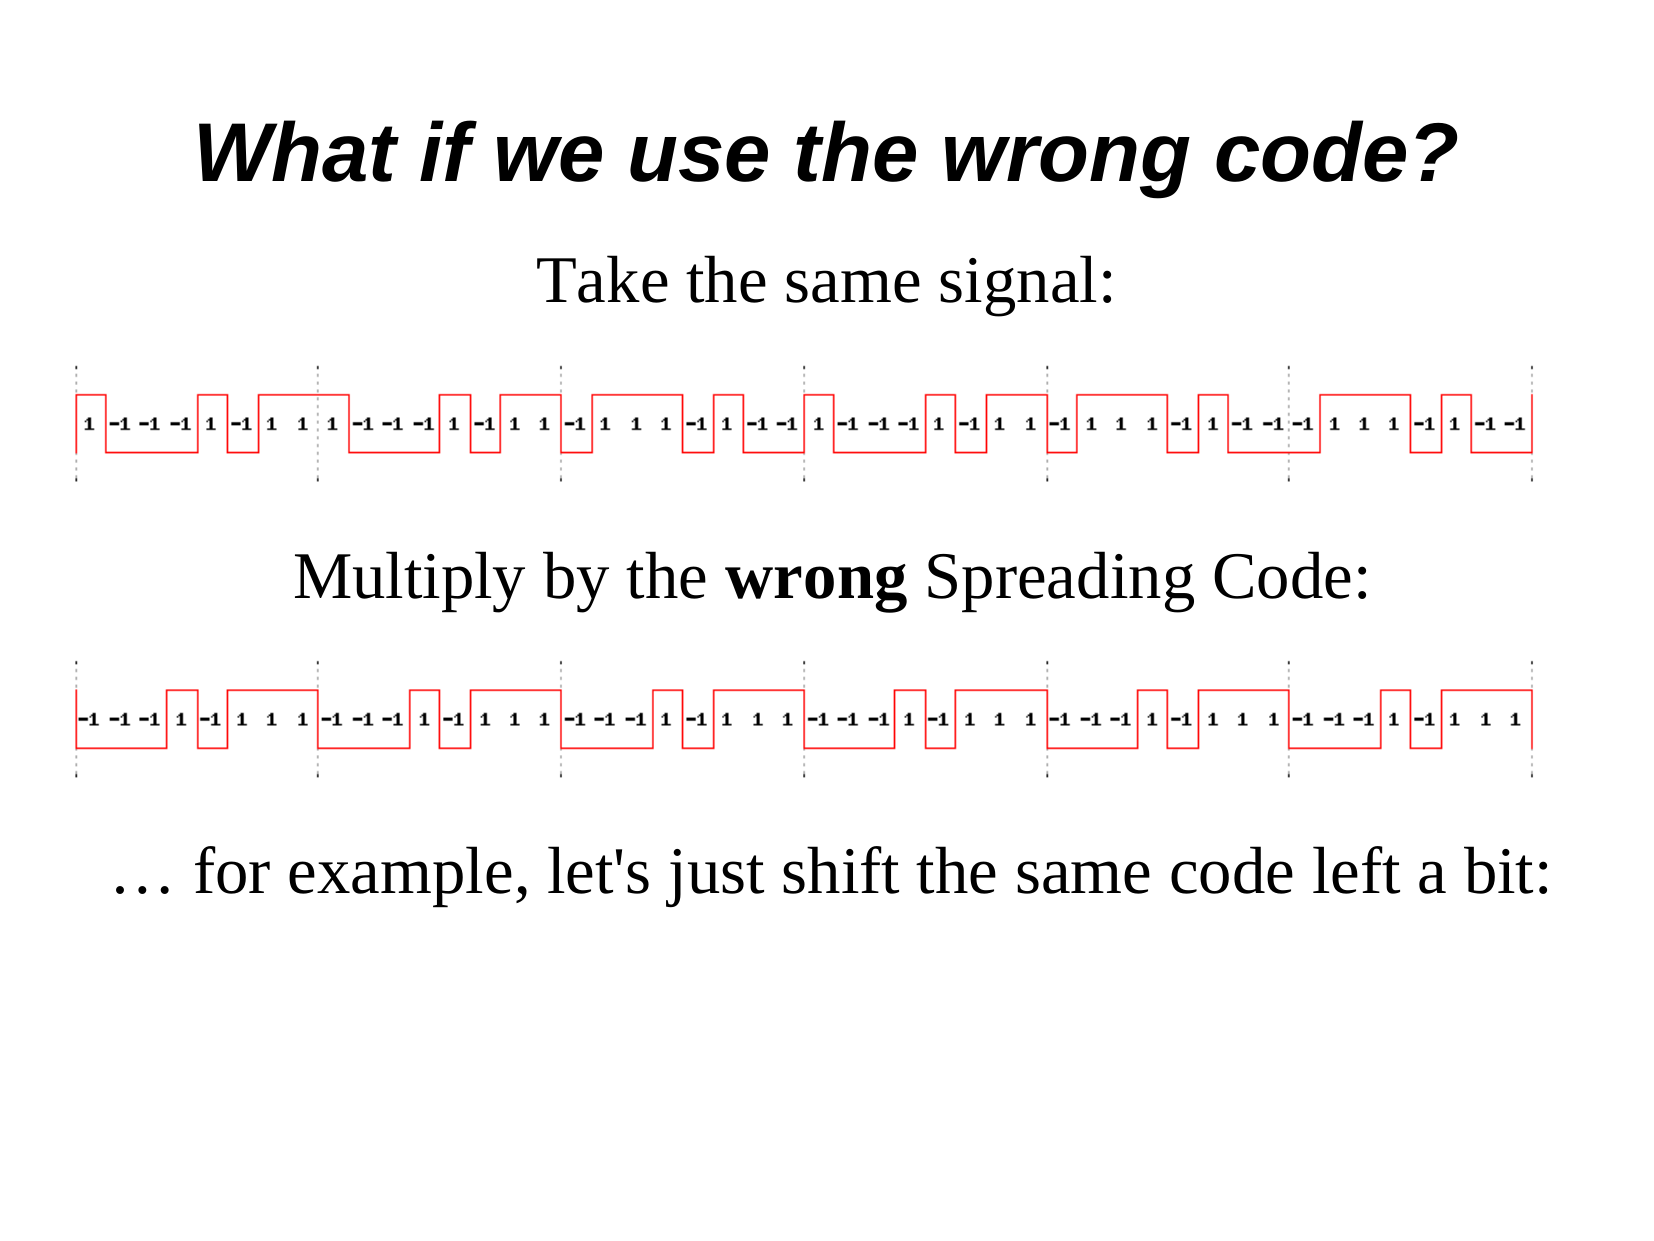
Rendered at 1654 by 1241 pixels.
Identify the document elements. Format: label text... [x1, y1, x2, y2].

text_box Take the same signal: [82, 236, 1572, 325]
picture [29, 641, 1625, 798]
text_box Multiply by the wrong Spreading Code: [88, 531, 1577, 621]
picture [29, 346, 1625, 502]
text_box … for example, let's just shift the same code left a bit: [88, 826, 1577, 916]
title What if we use the wrong code? [82, 49, 1571, 236]
